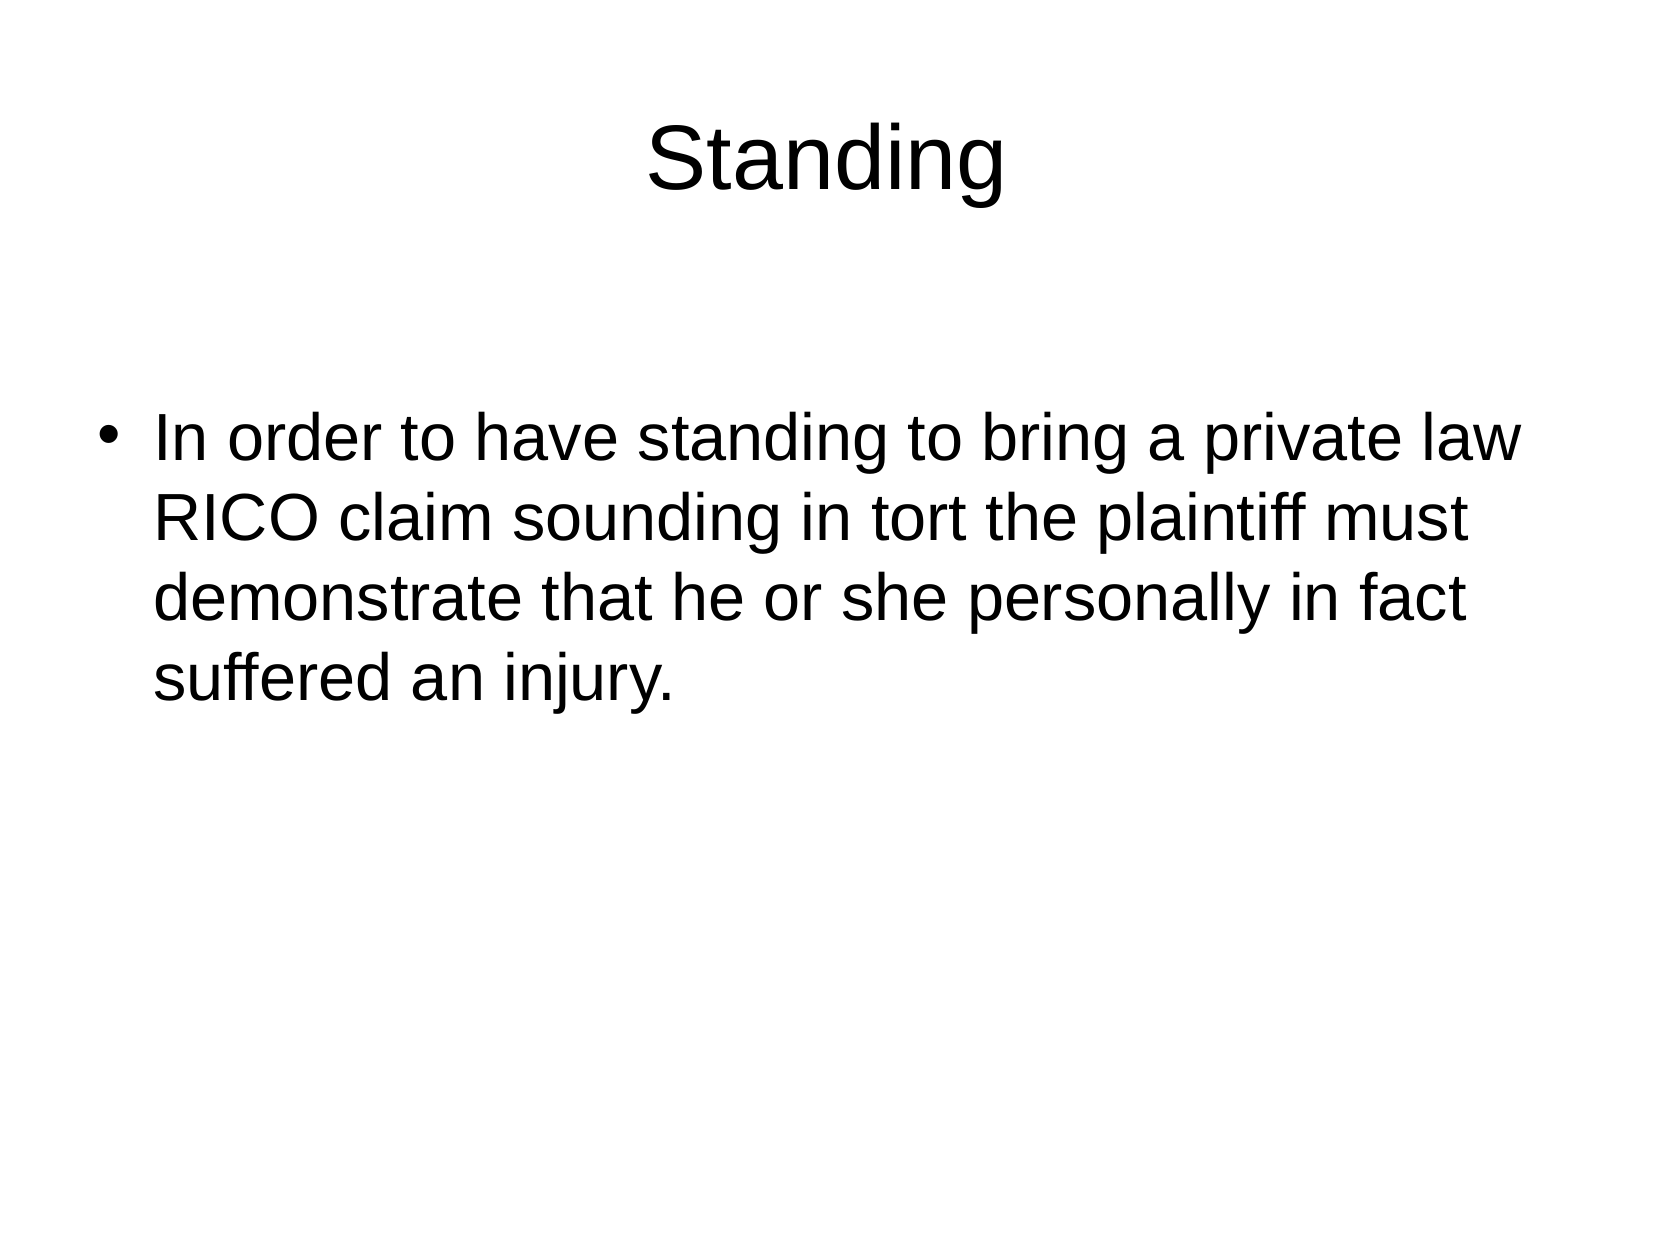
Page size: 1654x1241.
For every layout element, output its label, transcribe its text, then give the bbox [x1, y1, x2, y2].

title Standing [82, 49, 1571, 257]
list In order to have standing to bring a private law RICO claim sounding in tort the plaintiff must demonstrate that he or she personally in fact suffered an injury. [82, 289, 1571, 1108]
